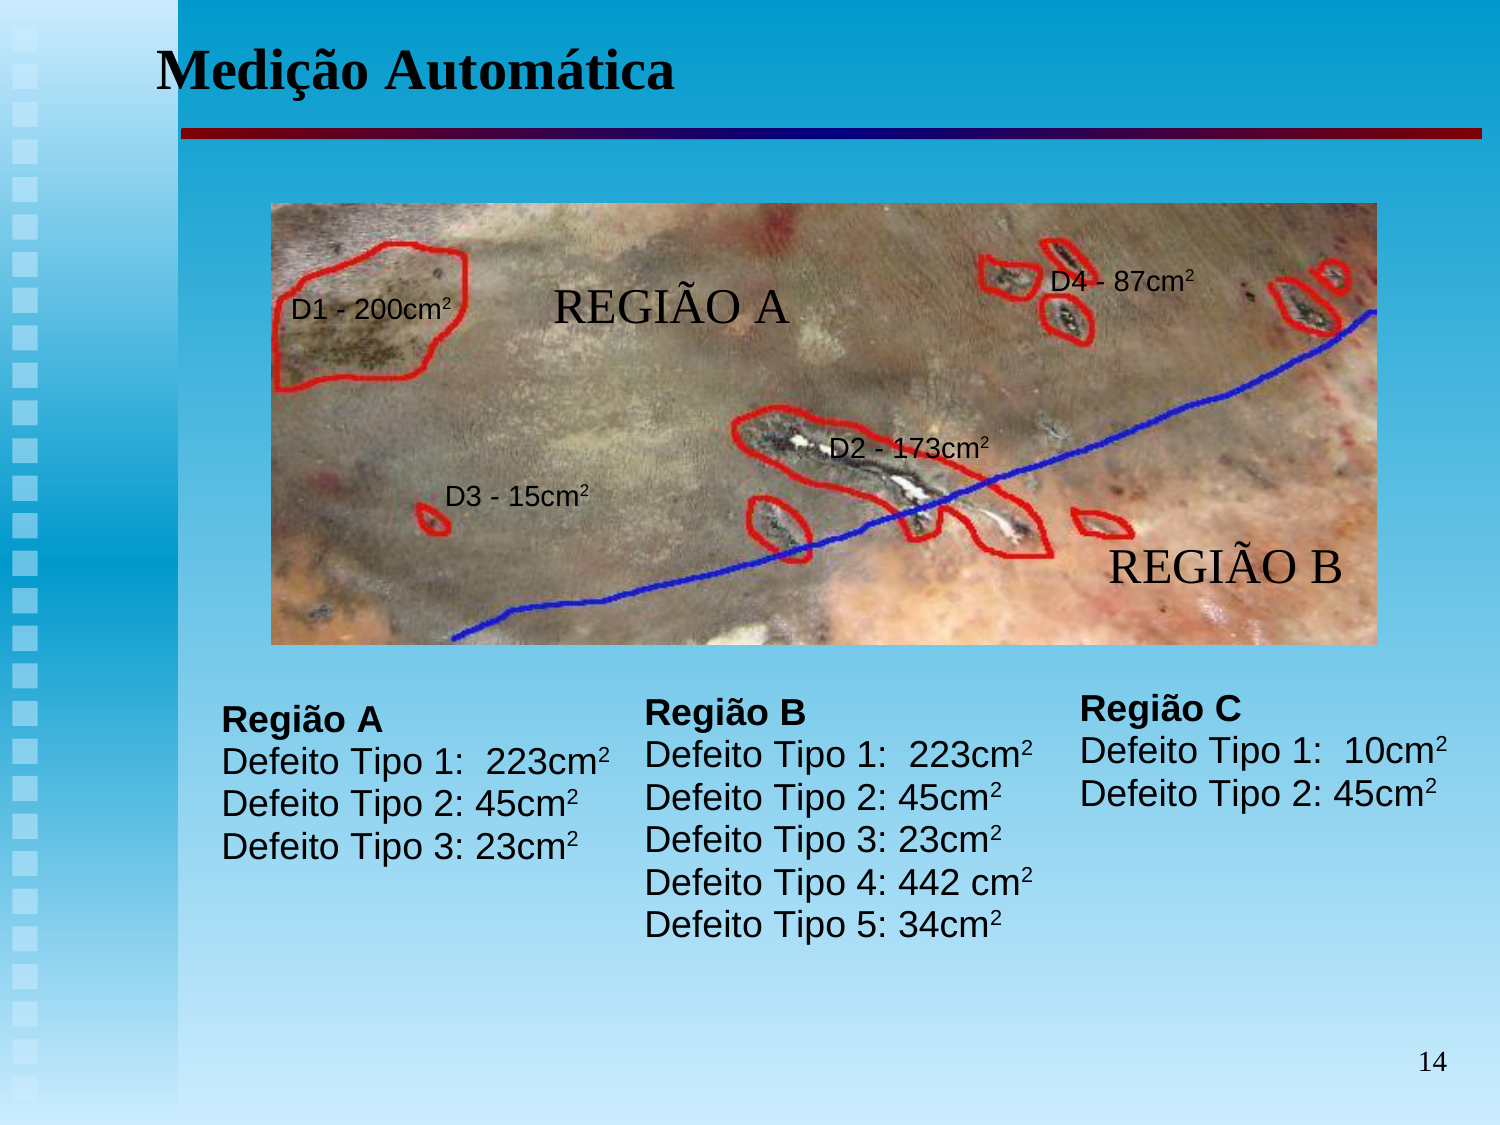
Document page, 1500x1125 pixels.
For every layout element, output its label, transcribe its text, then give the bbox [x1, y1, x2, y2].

text_box Região B Defeito Tipo 1: 223cm2 Defeito Tipo 2: 45cm2 Defeito Tipo 3: 23cm2 Defeito Tipo 4: 442 cm2 Defeito Tipo 5: 34cm2 [644, 694, 1034, 946]
text_box REGIÃO B [1109, 542, 1344, 594]
text_box Região A Defeito Tipo 1: 223cm2 Defeito Tipo 2: 45cm2 Defeito Tipo 3: 23cm2 [221, 701, 611, 868]
text_box REGIÃO B [1118, 552, 1131, 566]
title Medição Automática [141, 0, 1417, 191]
text_box D3 - 15cm2 [444, 481, 590, 513]
text_box D1 - 200cm2 [290, 294, 452, 326]
text_box Região C Defeito Tipo 1: 10cm2 Defeito Tipo 2: 45cm2 [1079, 690, 1448, 815]
text_box REGIÃO A [553, 282, 791, 334]
text_box D4 - 87cm2 [1050, 266, 1195, 298]
picture [271, 203, 1377, 645]
text_box D2 - 173cm2 [828, 434, 990, 465]
